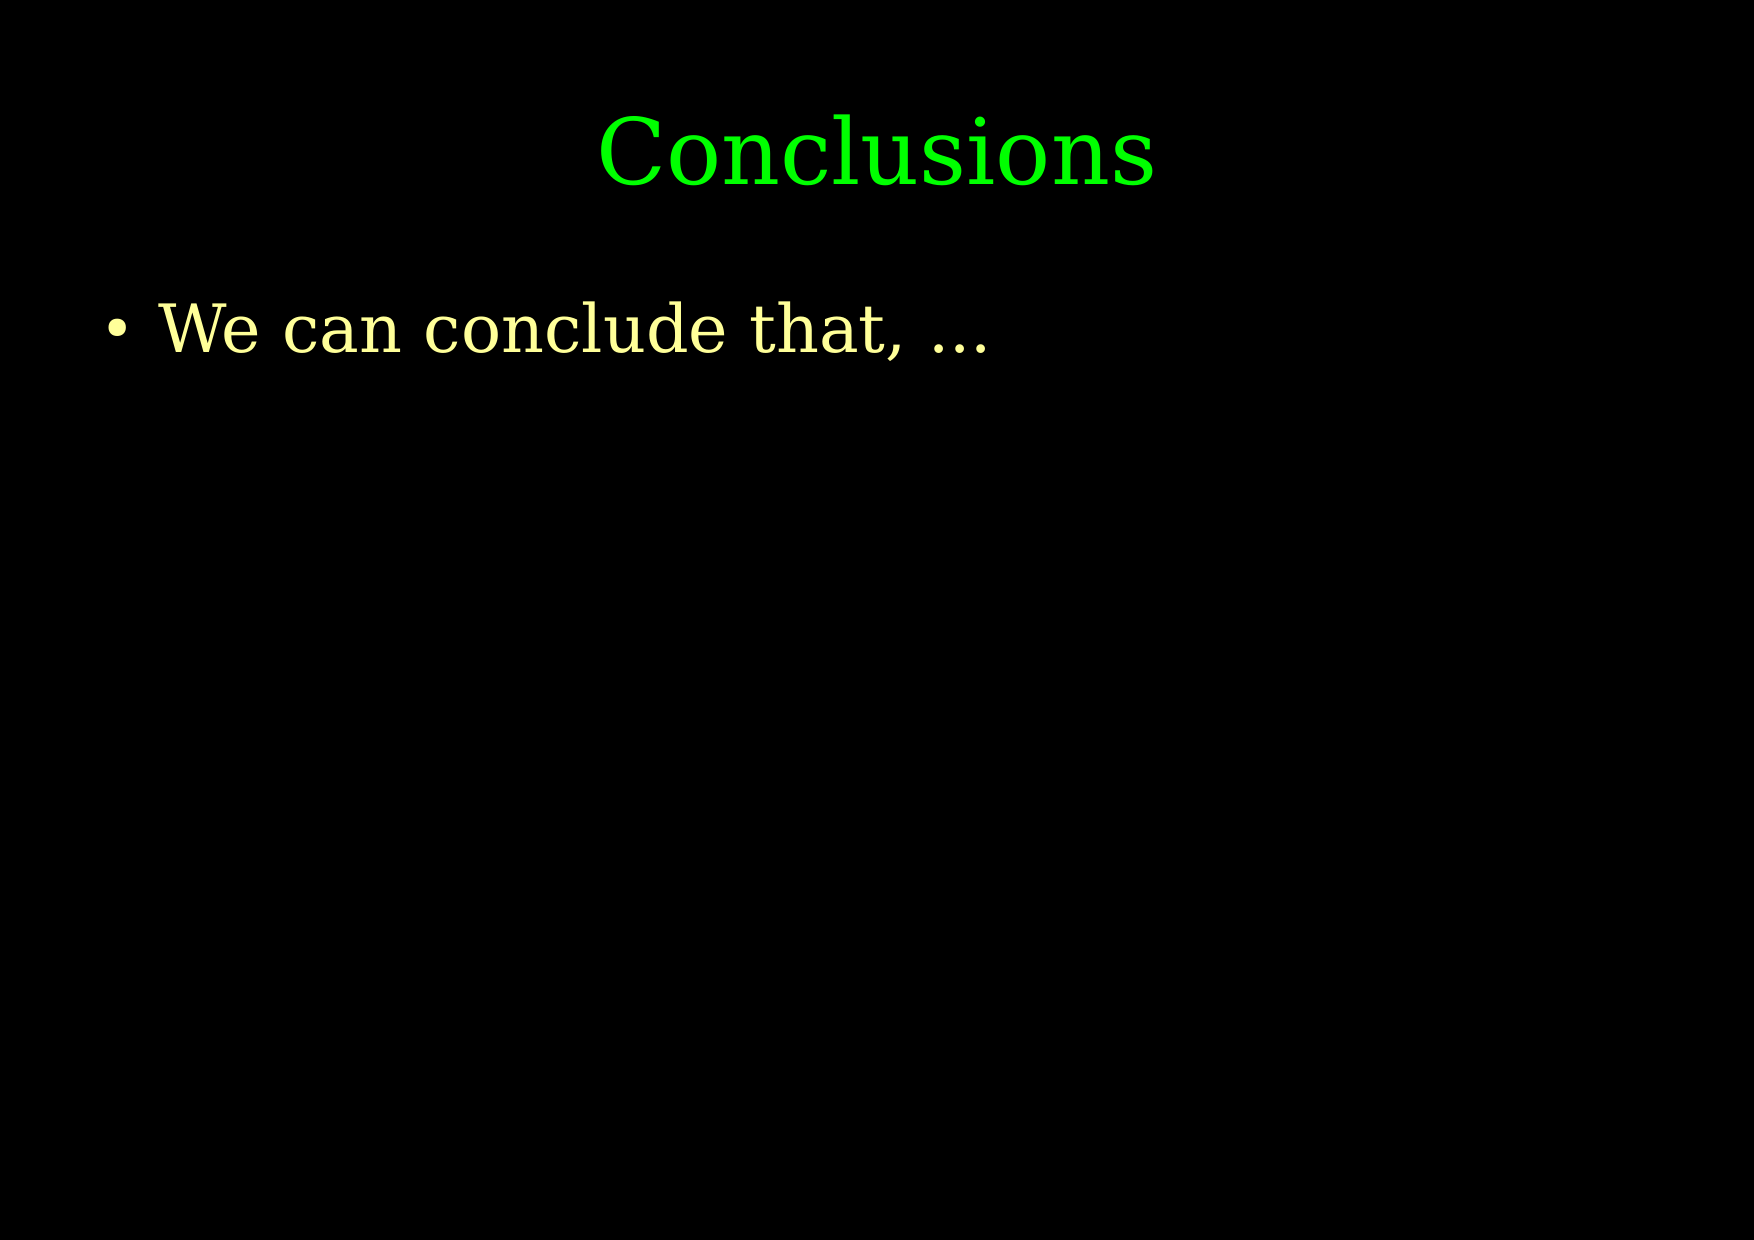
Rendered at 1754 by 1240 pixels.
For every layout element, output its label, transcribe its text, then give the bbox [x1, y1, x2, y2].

list We can conclude that, ... [87, 290, 1667, 1094]
title Conclusions [87, 56, 1667, 249]
